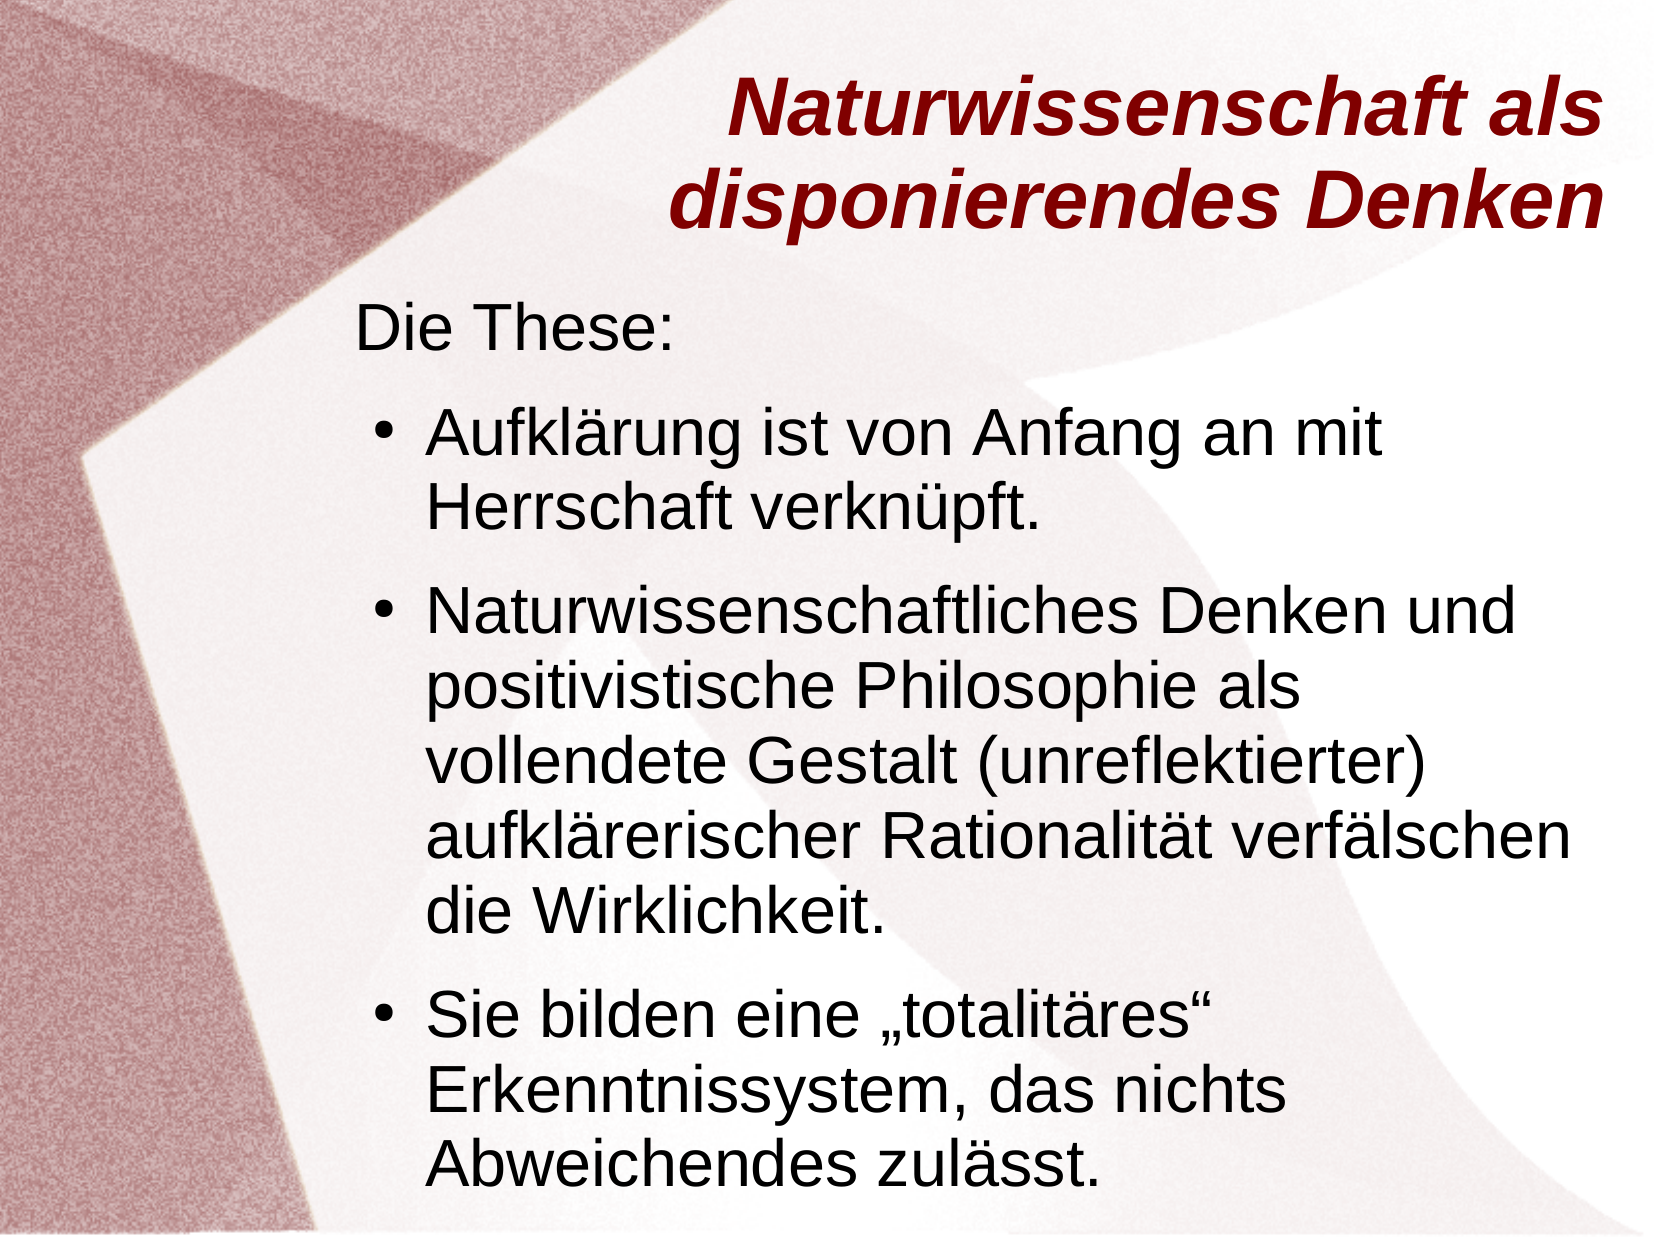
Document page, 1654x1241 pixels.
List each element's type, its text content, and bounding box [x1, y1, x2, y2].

list Die These: Aufklärung ist von Anfang an mit Herrschaft verknüpft. Naturwissenschaftliches Denken und positivistische Philosophie als vollendete Gestalt (unreflektierter) aufklärerischer Rationalität verfälschen die Wirklichkeit. Sie bilden eine „totalitäres“ Erkenntnissystem, das nichts Abweichendes zulässt. [354, 290, 1601, 1202]
title Naturwissenschaft als disponierendes Denken [596, 56, 1607, 250]
picture [0, 0, 1654, 1241]
